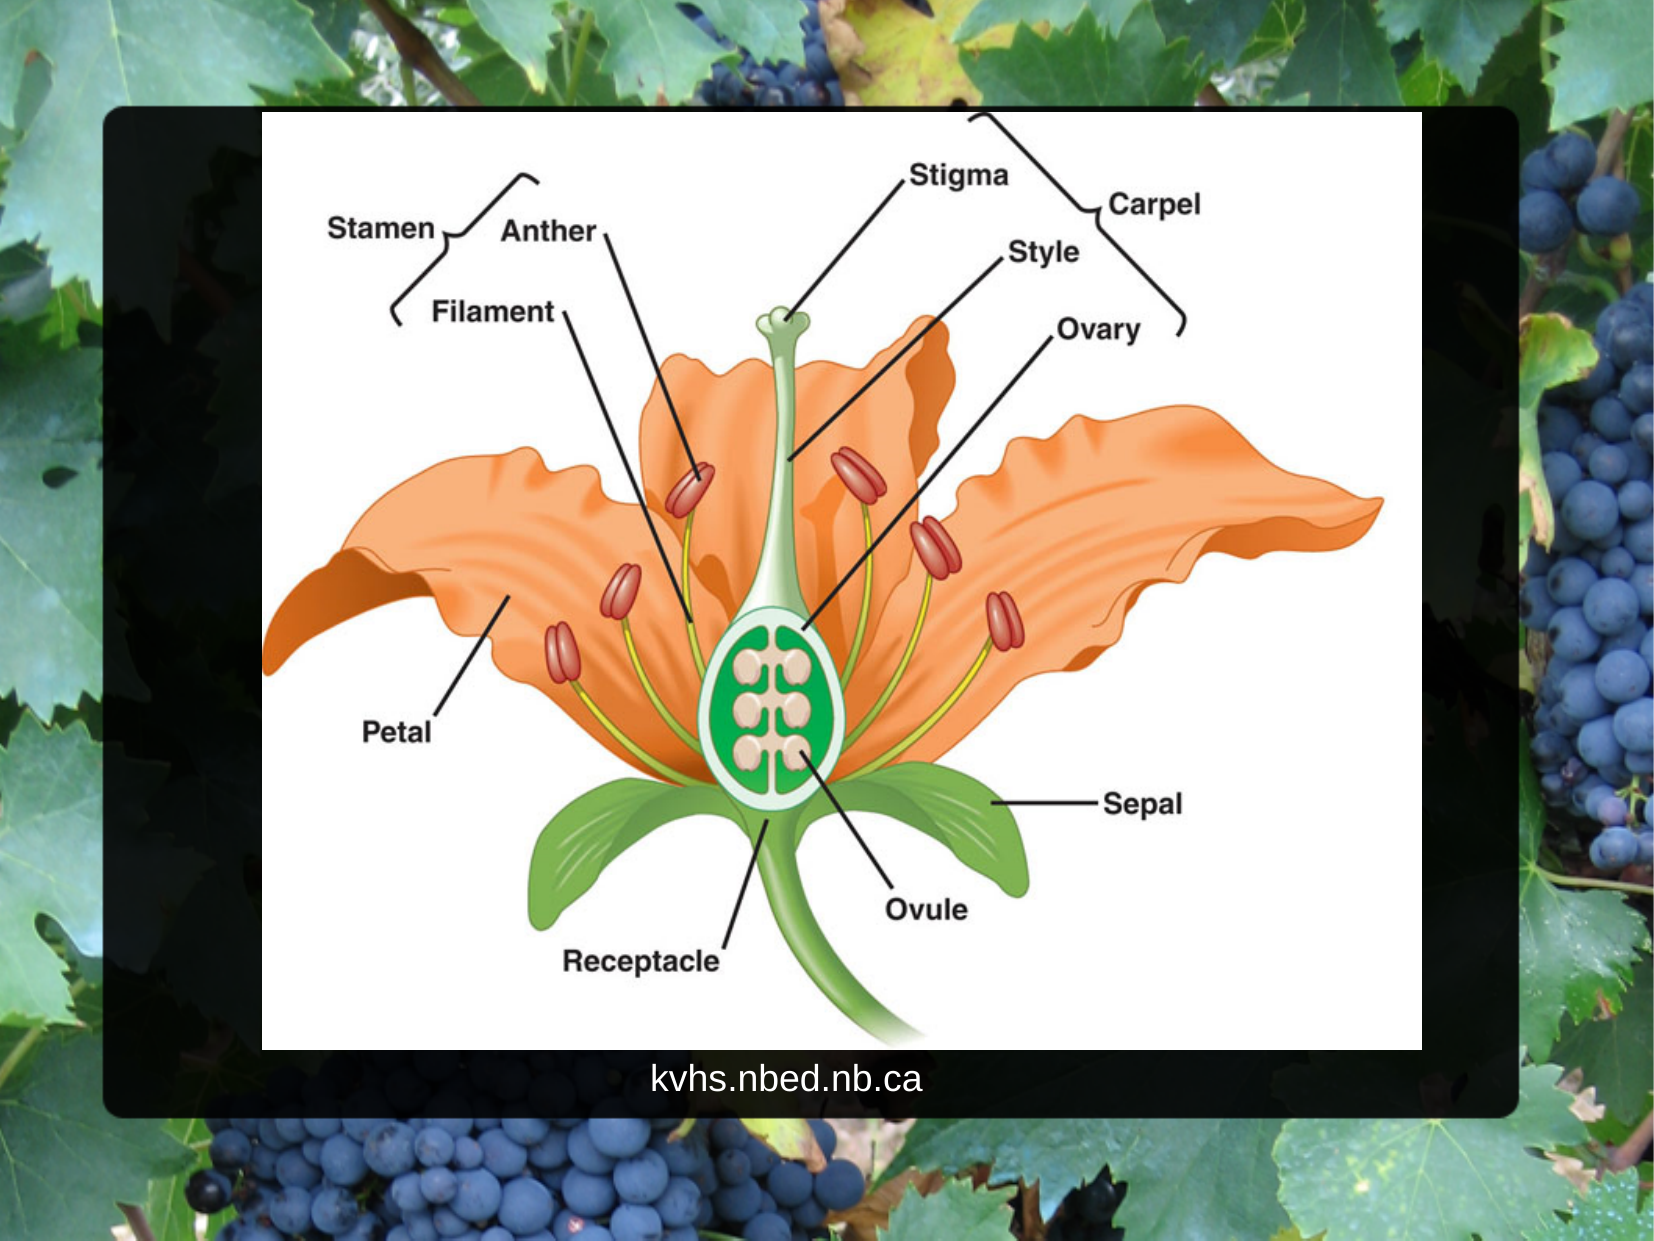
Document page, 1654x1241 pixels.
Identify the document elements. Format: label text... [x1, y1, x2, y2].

picture [0, 0, 1654, 1241]
text_box kvhs.nbed.nb.ca [635, 1050, 938, 1107]
